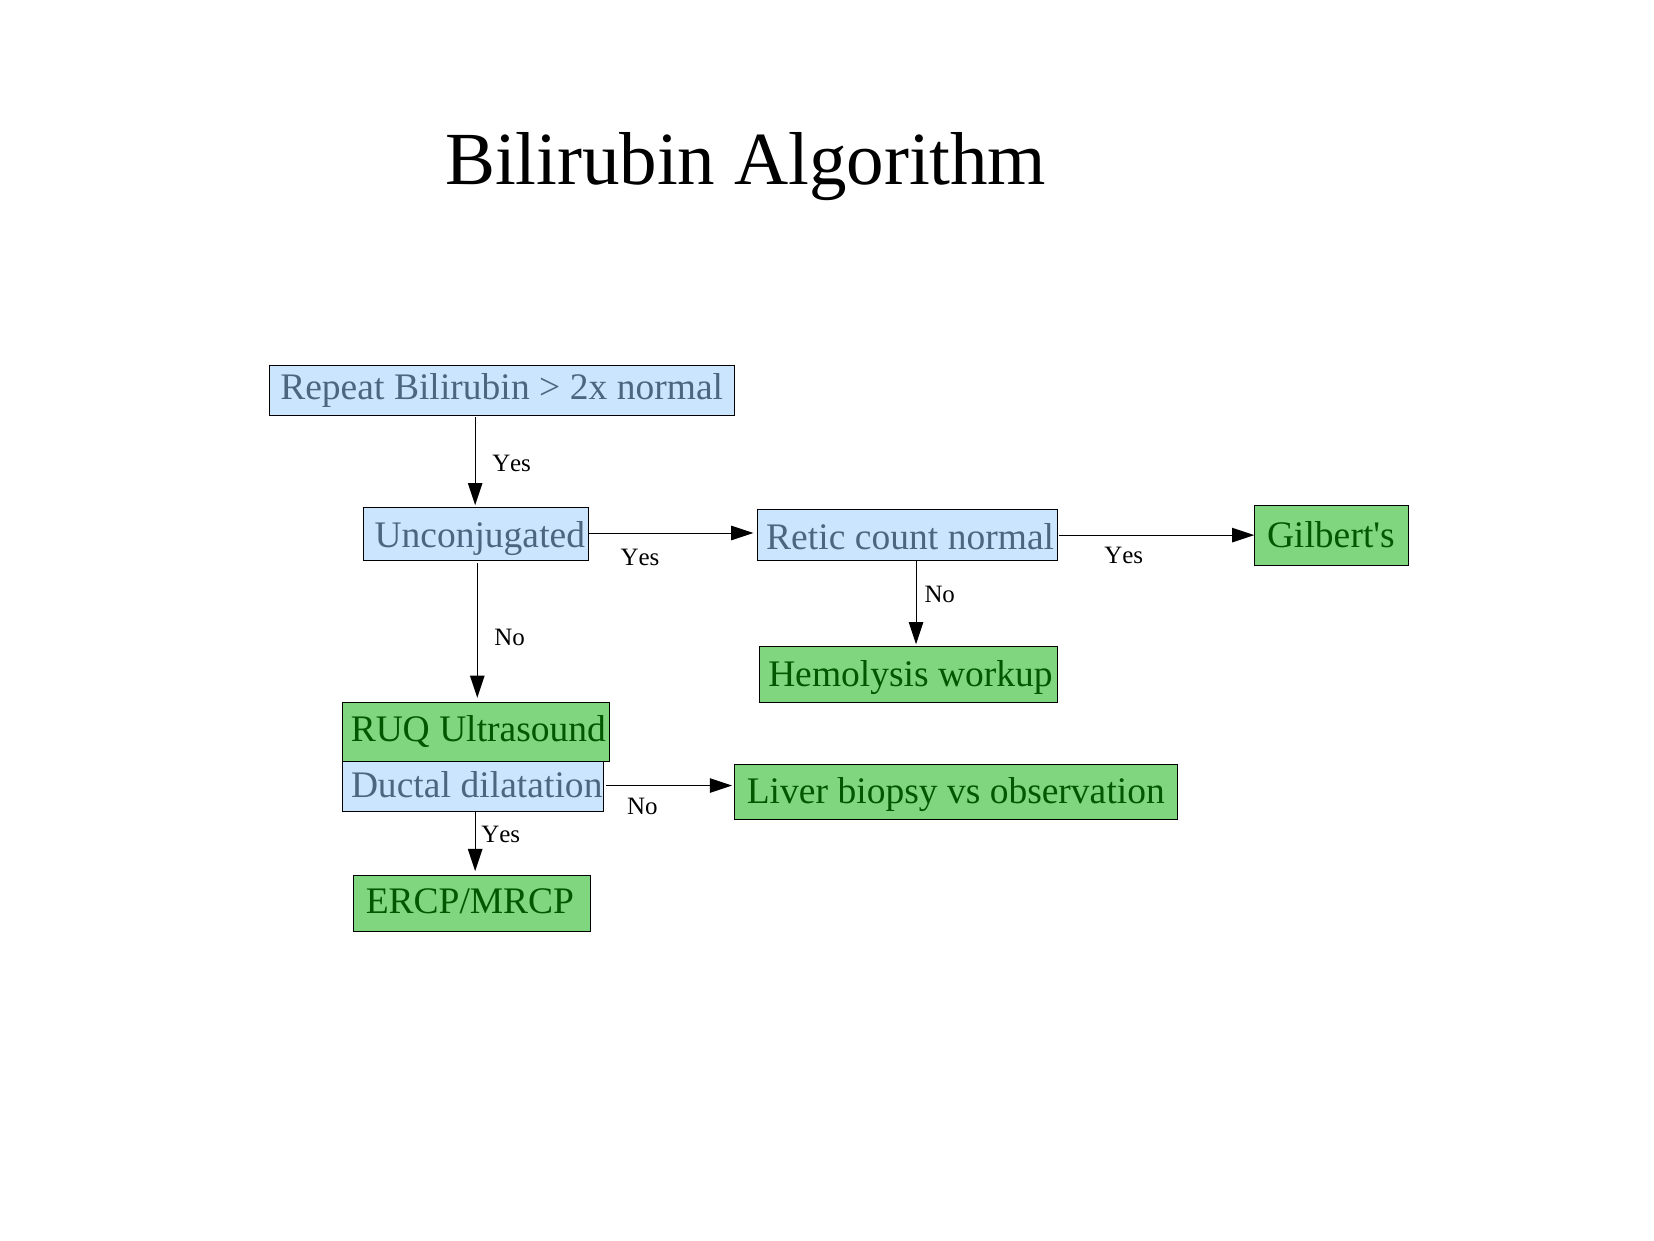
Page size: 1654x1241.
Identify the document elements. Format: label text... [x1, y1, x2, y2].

text_box No [494, 622, 526, 654]
text_box [1254, 505, 1409, 566]
text_box [757, 509, 1058, 561]
text_box Yes [620, 543, 660, 575]
text_box [363, 507, 589, 561]
text_box [759, 646, 1058, 703]
text_box Bilirubin Algorithm [445, 117, 1047, 209]
text_box Yes [492, 449, 532, 481]
text_box No [627, 791, 658, 823]
text_box Yes [481, 819, 521, 851]
text_box [353, 875, 591, 932]
text_box [342, 702, 610, 812]
text_box [269, 365, 735, 416]
text_box No [924, 580, 956, 611]
text_box [734, 764, 1178, 820]
text_box Yes [1104, 541, 1144, 573]
